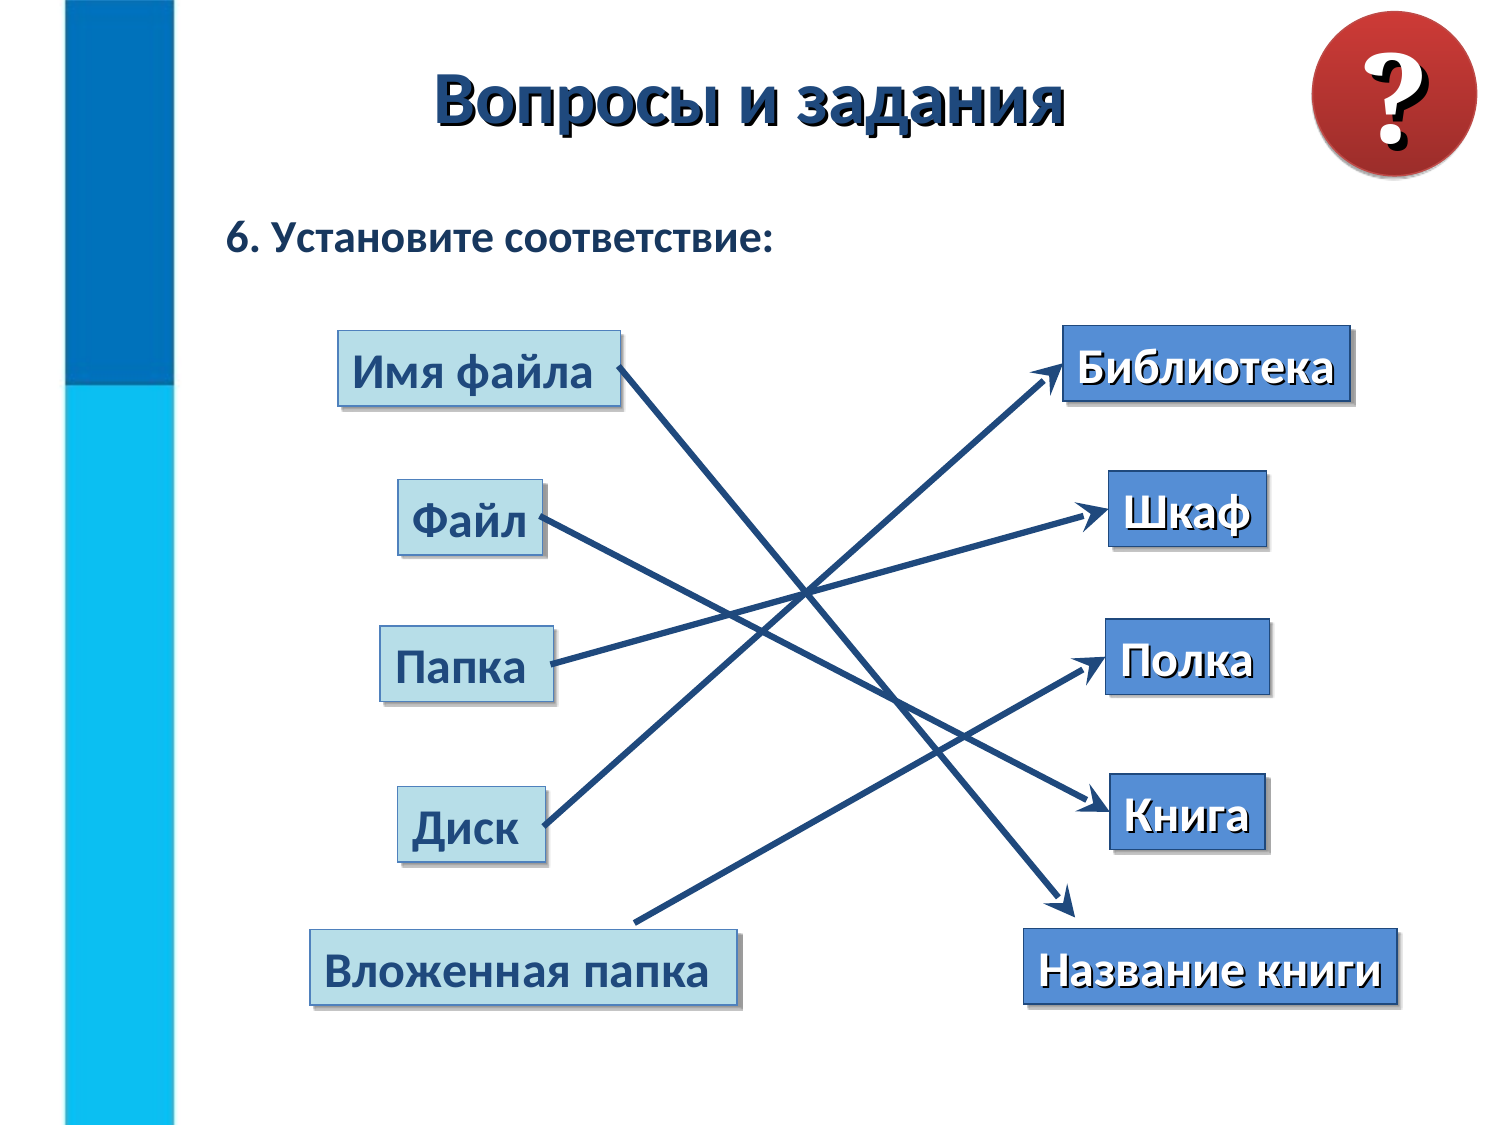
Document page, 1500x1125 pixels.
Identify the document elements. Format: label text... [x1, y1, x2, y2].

text_box Вложенная папка [309, 929, 738, 1005]
text_box Шкаф [1108, 471, 1267, 547]
text_box Папка [380, 625, 554, 702]
text_box Диск [397, 786, 546, 863]
picture [0, 0, 171, 1125]
text_box Название книги [1023, 928, 1397, 1004]
title Вопросы и задания [75, 0, 1426, 188]
text_box 6. Установите соответствие: [210, 199, 1456, 305]
text_box Файл [397, 479, 543, 556]
text_box ? [1312, 11, 1477, 176]
text_box Библиотека [1063, 325, 1351, 401]
text_box Книга [1109, 774, 1266, 850]
picture [171, 0, 1500, 1125]
text_box Имя файла [337, 330, 621, 407]
text_box Полка [1105, 618, 1270, 695]
list В следующих примерах укажите информационный носитель и форму представления информации: а) табличка с номером дома; б) почтовая открытка; в) билет на поезд; г) газета; д) диск со сборником мультфильмов [171, 172, 1425, 1005]
